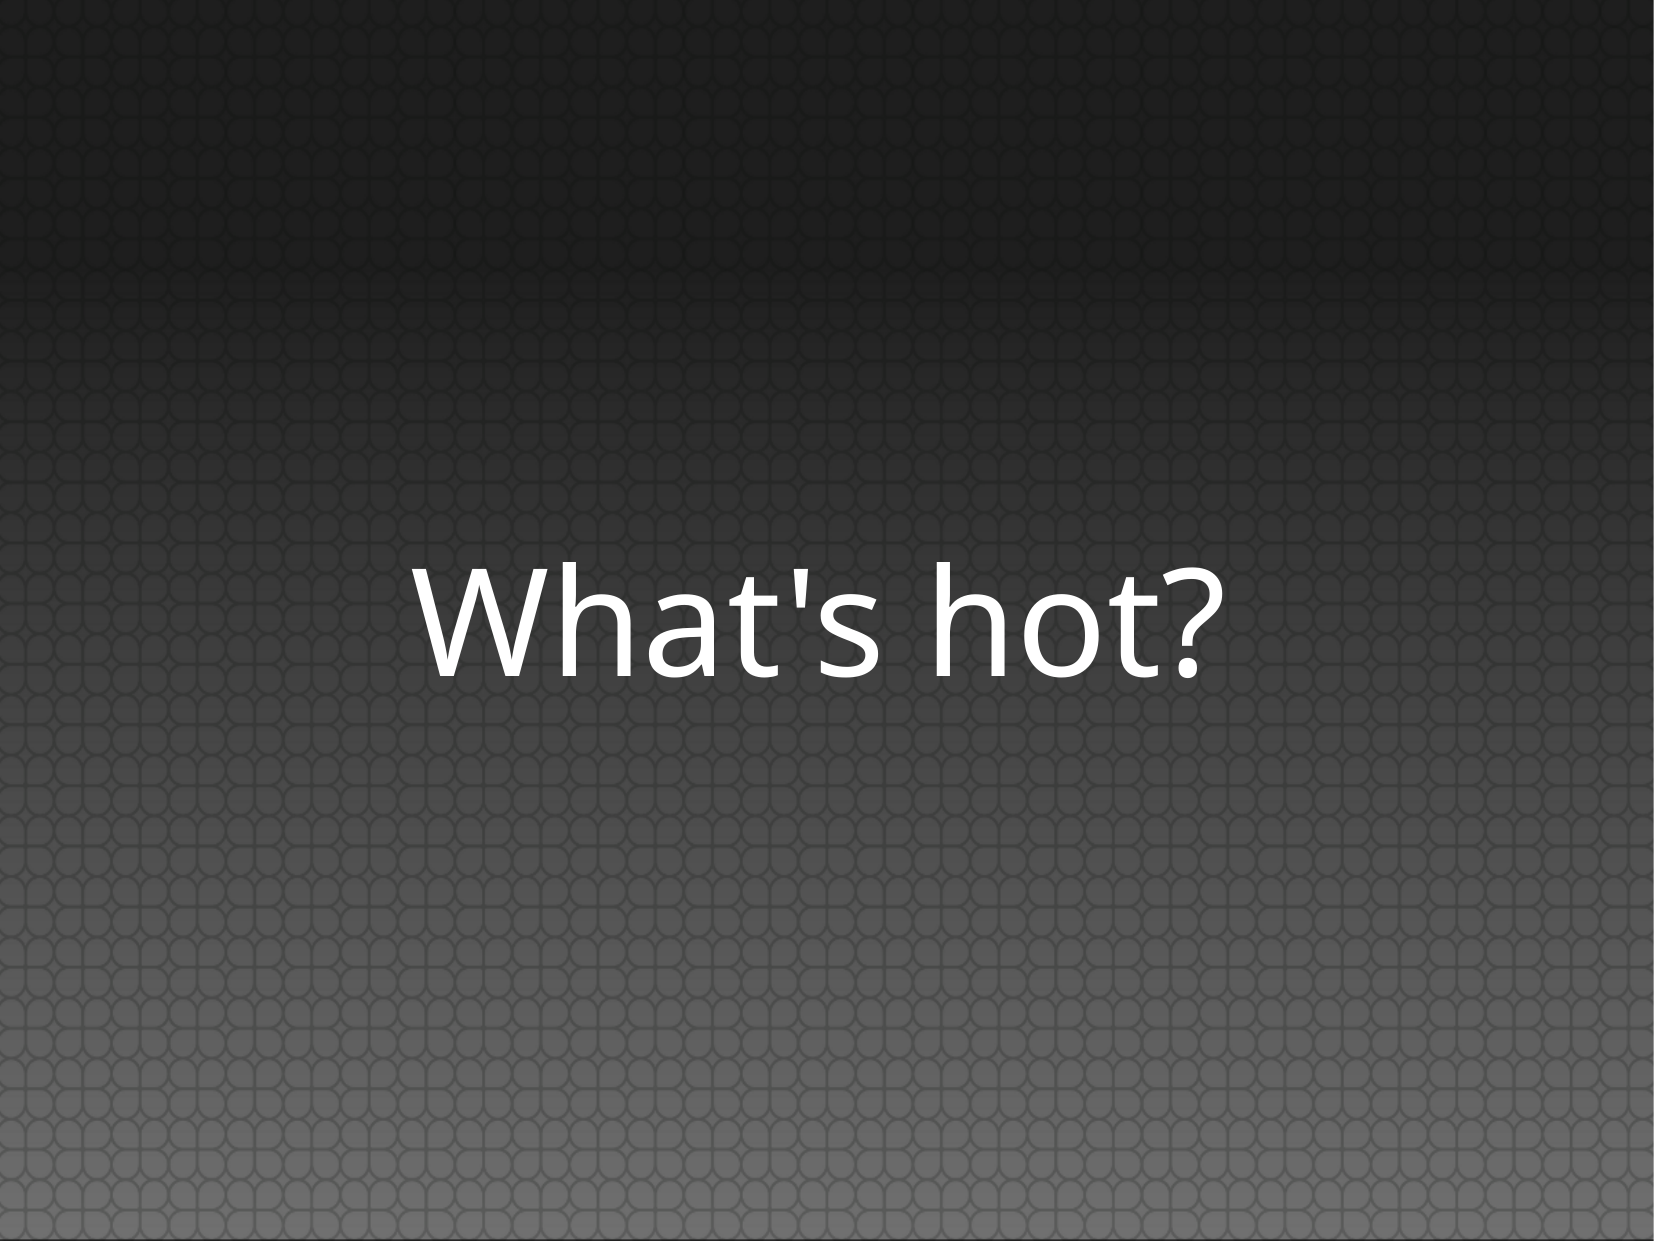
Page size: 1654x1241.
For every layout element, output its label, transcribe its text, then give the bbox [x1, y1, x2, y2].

title What's hot? [75, 525, 1564, 713]
picture [0, 0, 1654, 1241]
